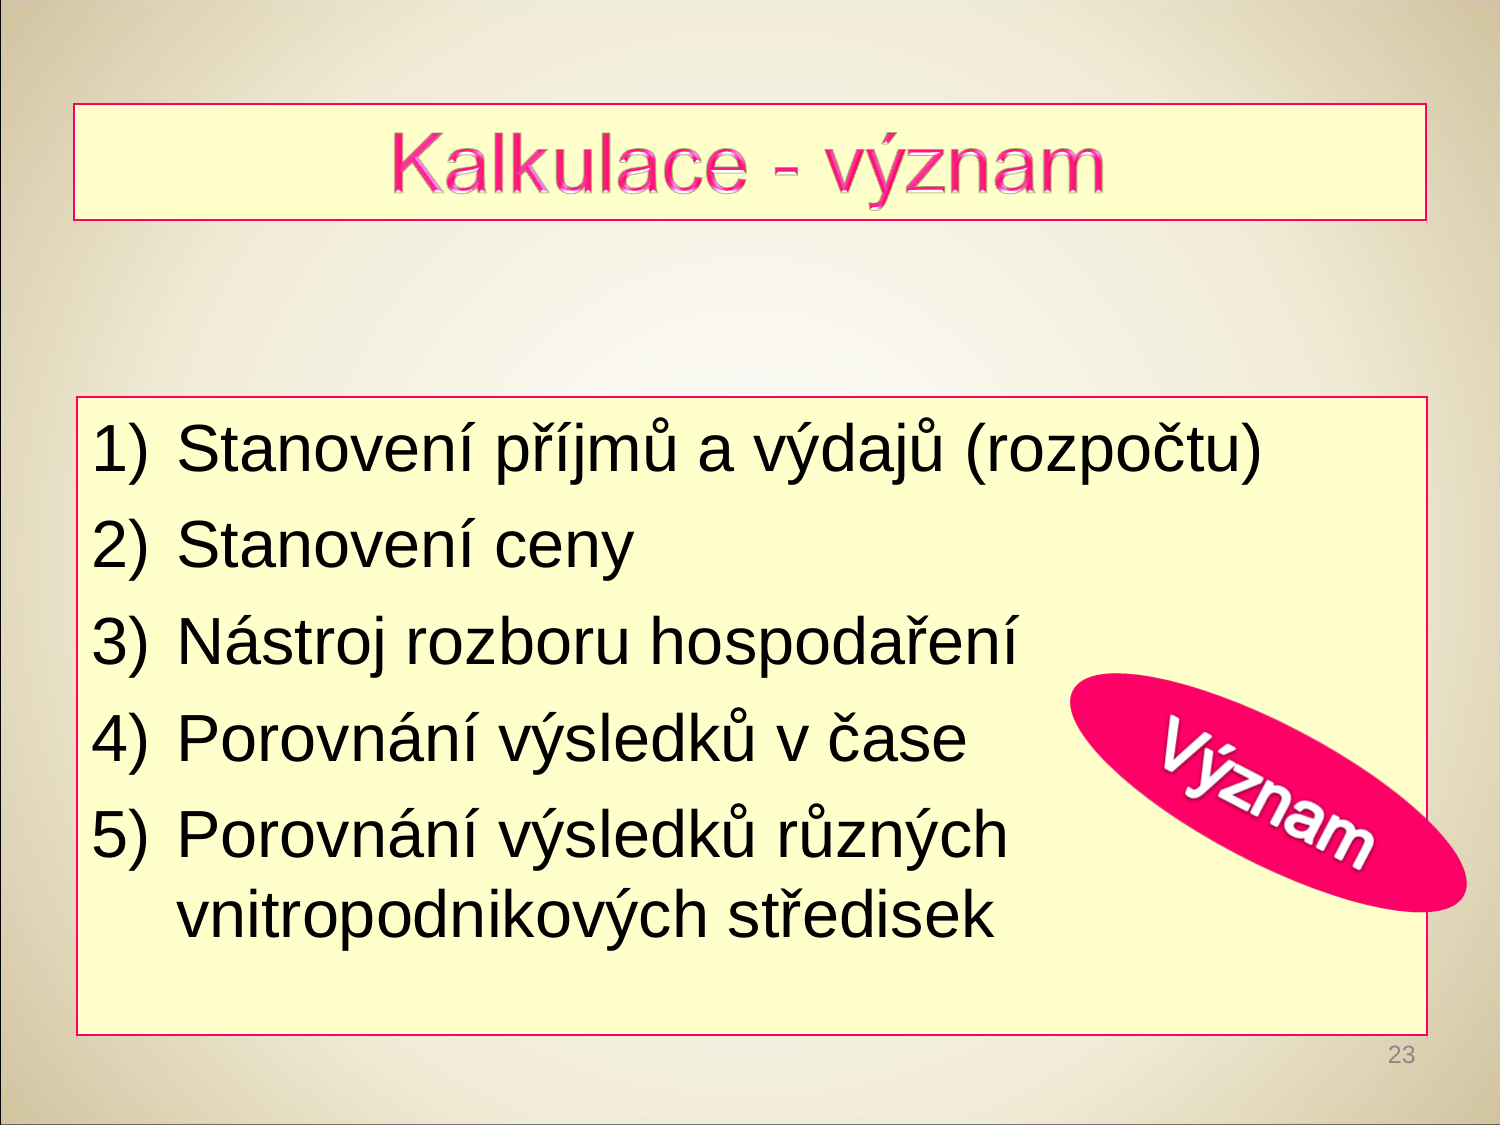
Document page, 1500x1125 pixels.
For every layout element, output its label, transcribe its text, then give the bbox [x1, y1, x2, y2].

text_box <číslo> [1080, 1023, 1431, 1084]
text_box [72, 84, 1428, 222]
list Stanovení příjmů a výdajů (rozpočtu) Stanovení ceny Nástroj rozboru hospodaření Porovnání výsledků v čase Porovnání výsledků různých vnitropodnikových středisek [76, 397, 1427, 1035]
picture [0, 0, 1500, 1125]
